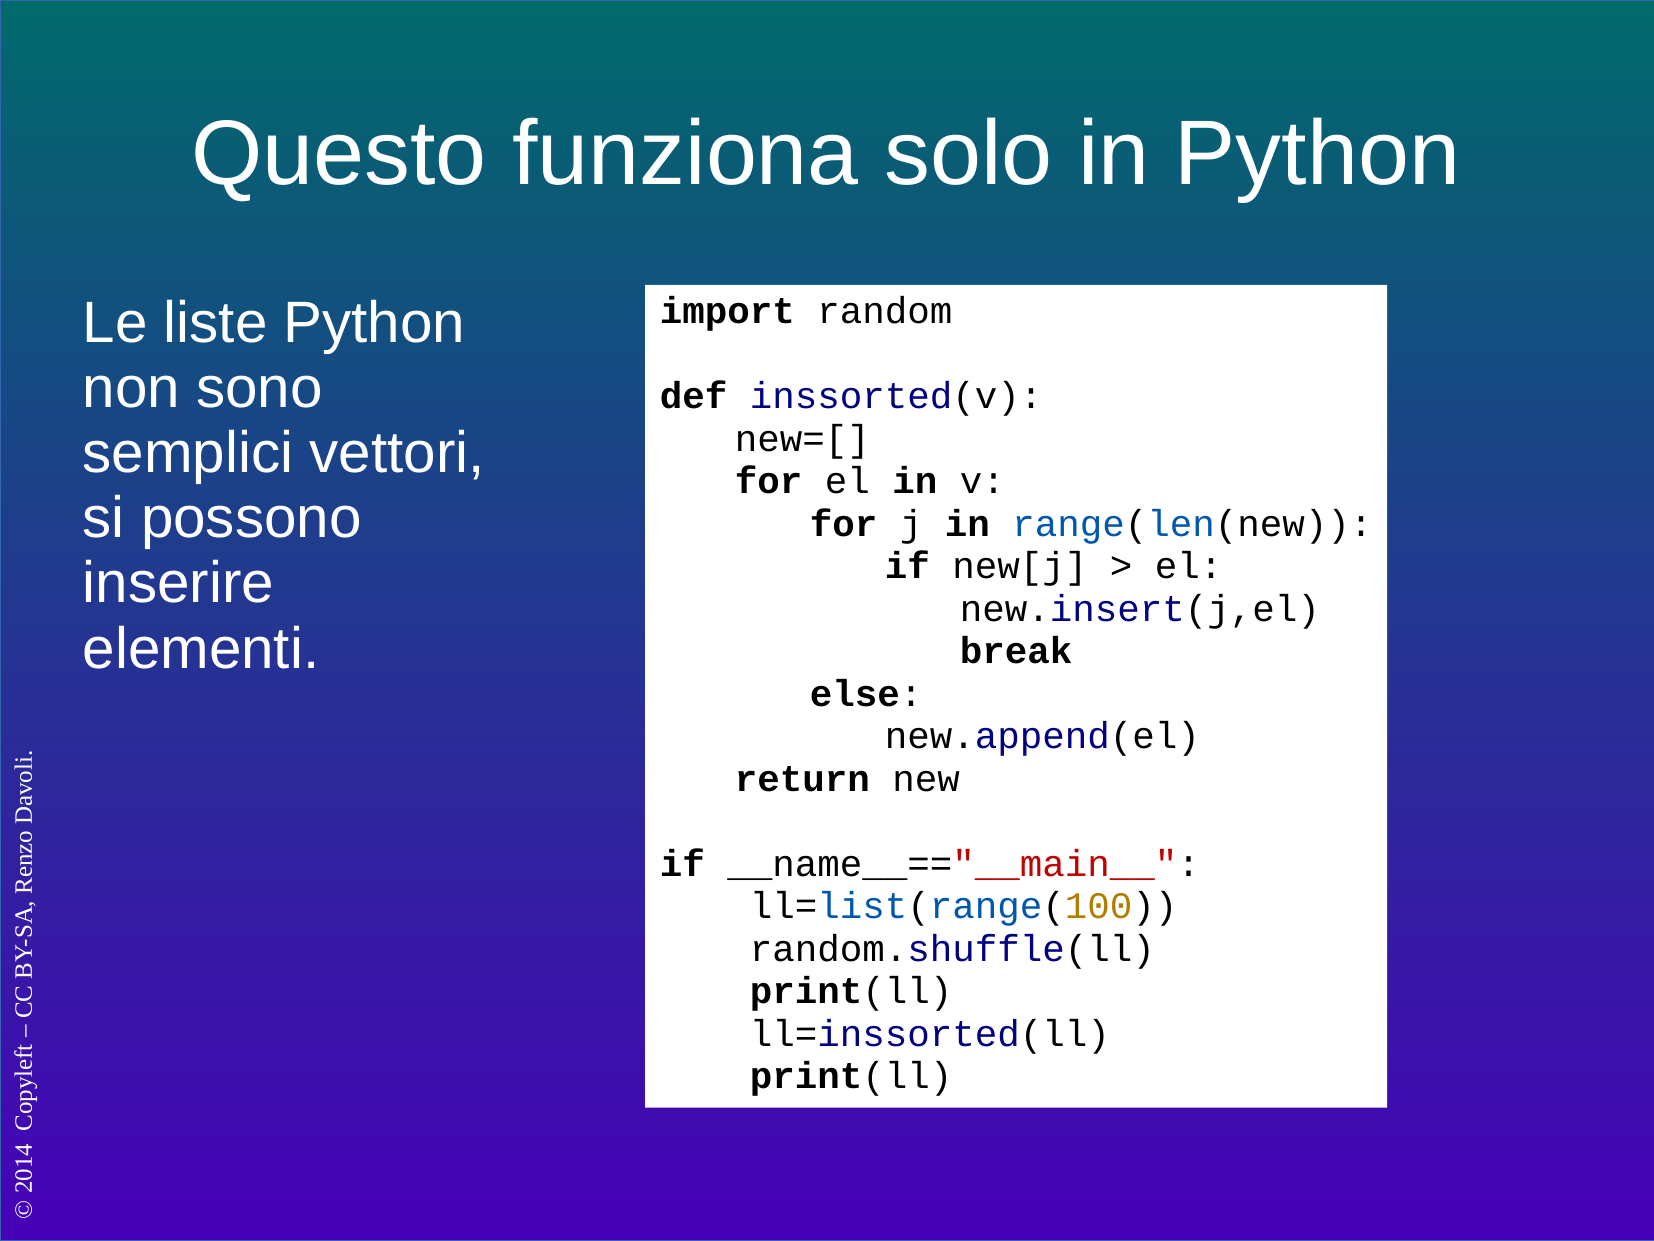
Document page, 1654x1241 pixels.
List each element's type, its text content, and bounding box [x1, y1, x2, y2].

text_box import random def inssorted(v): new=[] for el in v: for j in range(len(new)): if new[j] > el: new.insert(j,el) break else: new.append(el) return new if __name__=="__main__": ll=list(range(100)) random.shuffle(ll) print(ll) ll=inssorted(ll) print(ll) [645, 284, 1388, 1108]
title Questo funziona solo in Python [82, 49, 1571, 257]
list Le liste Python non sono semplici vettori, si possono inserire elementi. [82, 290, 511, 1010]
